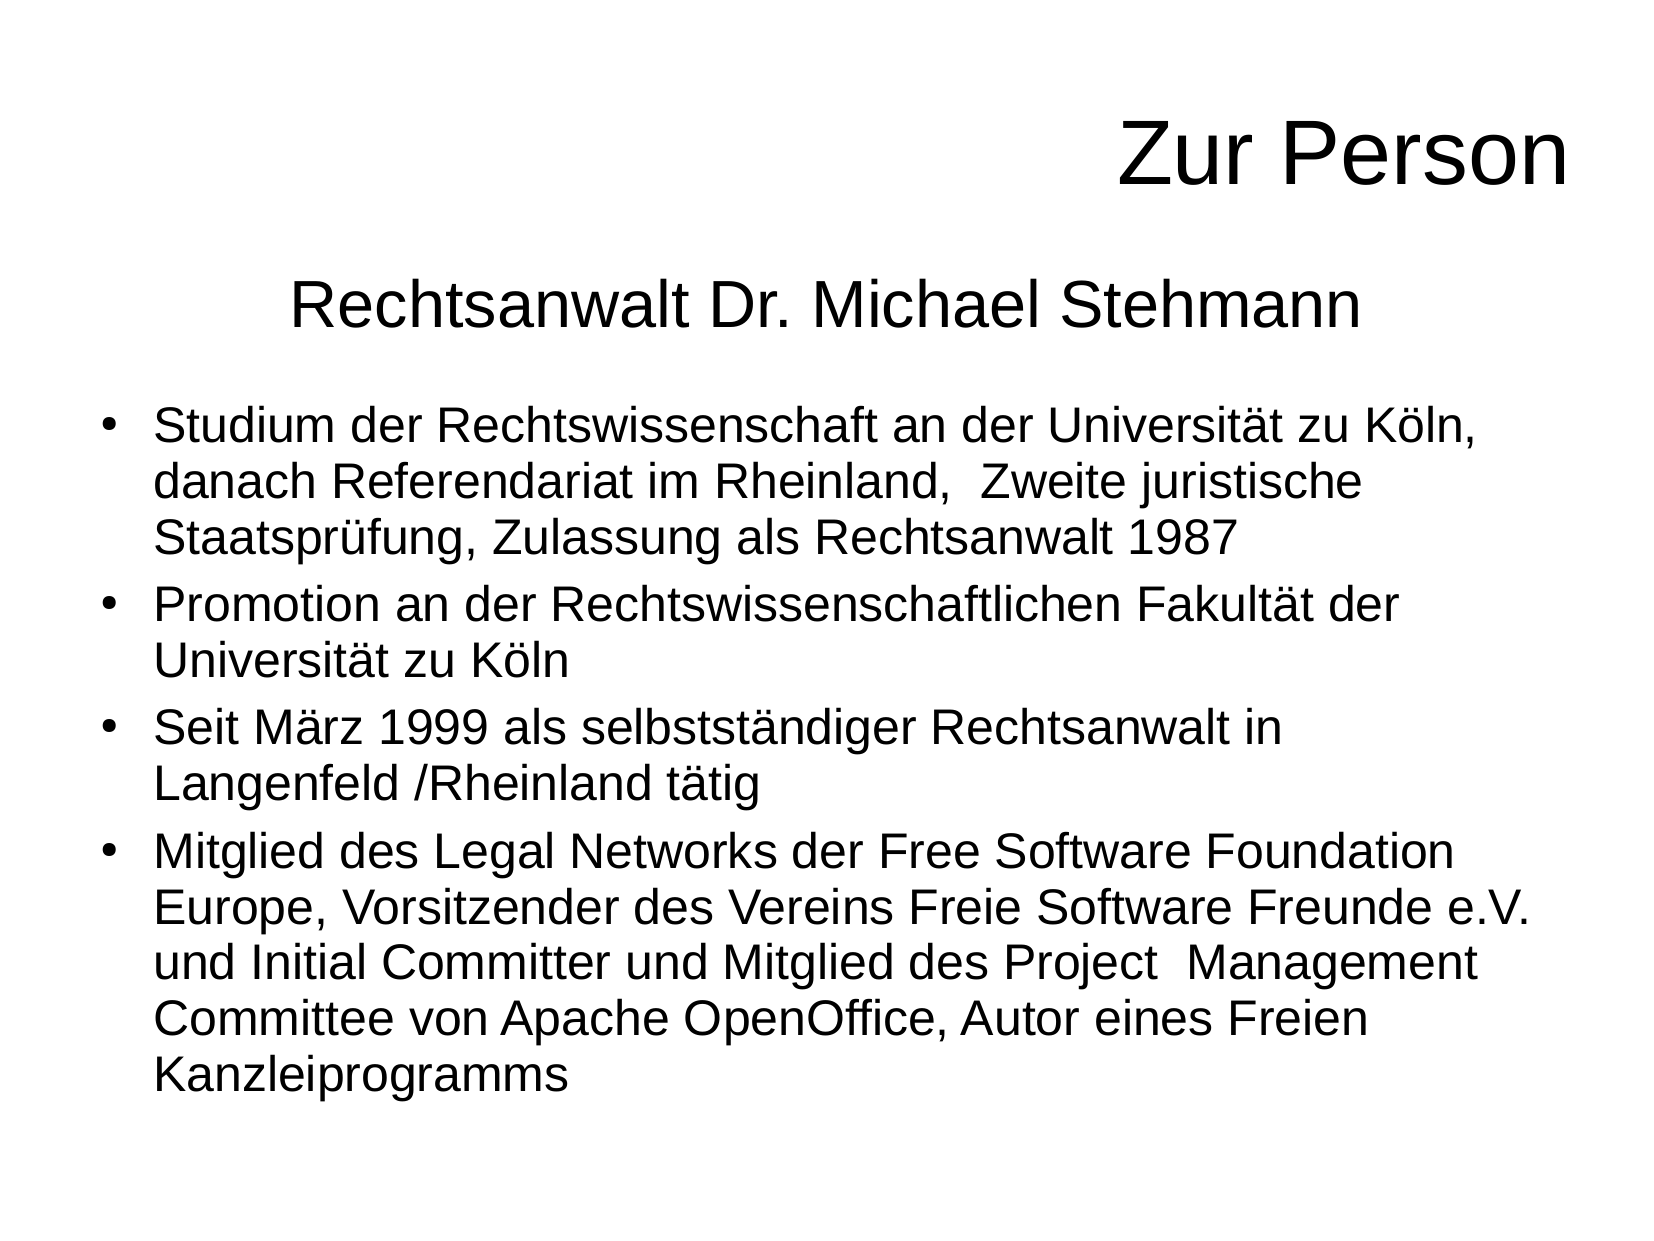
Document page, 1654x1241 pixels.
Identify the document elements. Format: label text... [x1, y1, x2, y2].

subtitle Rechtsanwalt Dr. Michael Stehmann Studium der Rechtswissenschaft an der Universität zu Köln, danach Referendariat im Rheinland, Zweite juristische Staatsprüfung, Zulassung als Rechtsanwalt 1987 Promotion an der Rechtswissenschaftlichen Fakultät der Universität zu Köln Seit März 1999 als selbstständiger Rechtsanwalt in Langenfeld /Rheinland tätig Mitglied des Legal Networks der Free Software Foundation Europe, Vorsitzender des Vereins Freie Software Freunde e.V. und Initial Committer und Mitglied des Project Management Committee von Apache OpenOffice, Autor eines Freien Kanzleiprogramms [82, 248, 1571, 1151]
title Zur Person [82, 49, 1571, 248]
